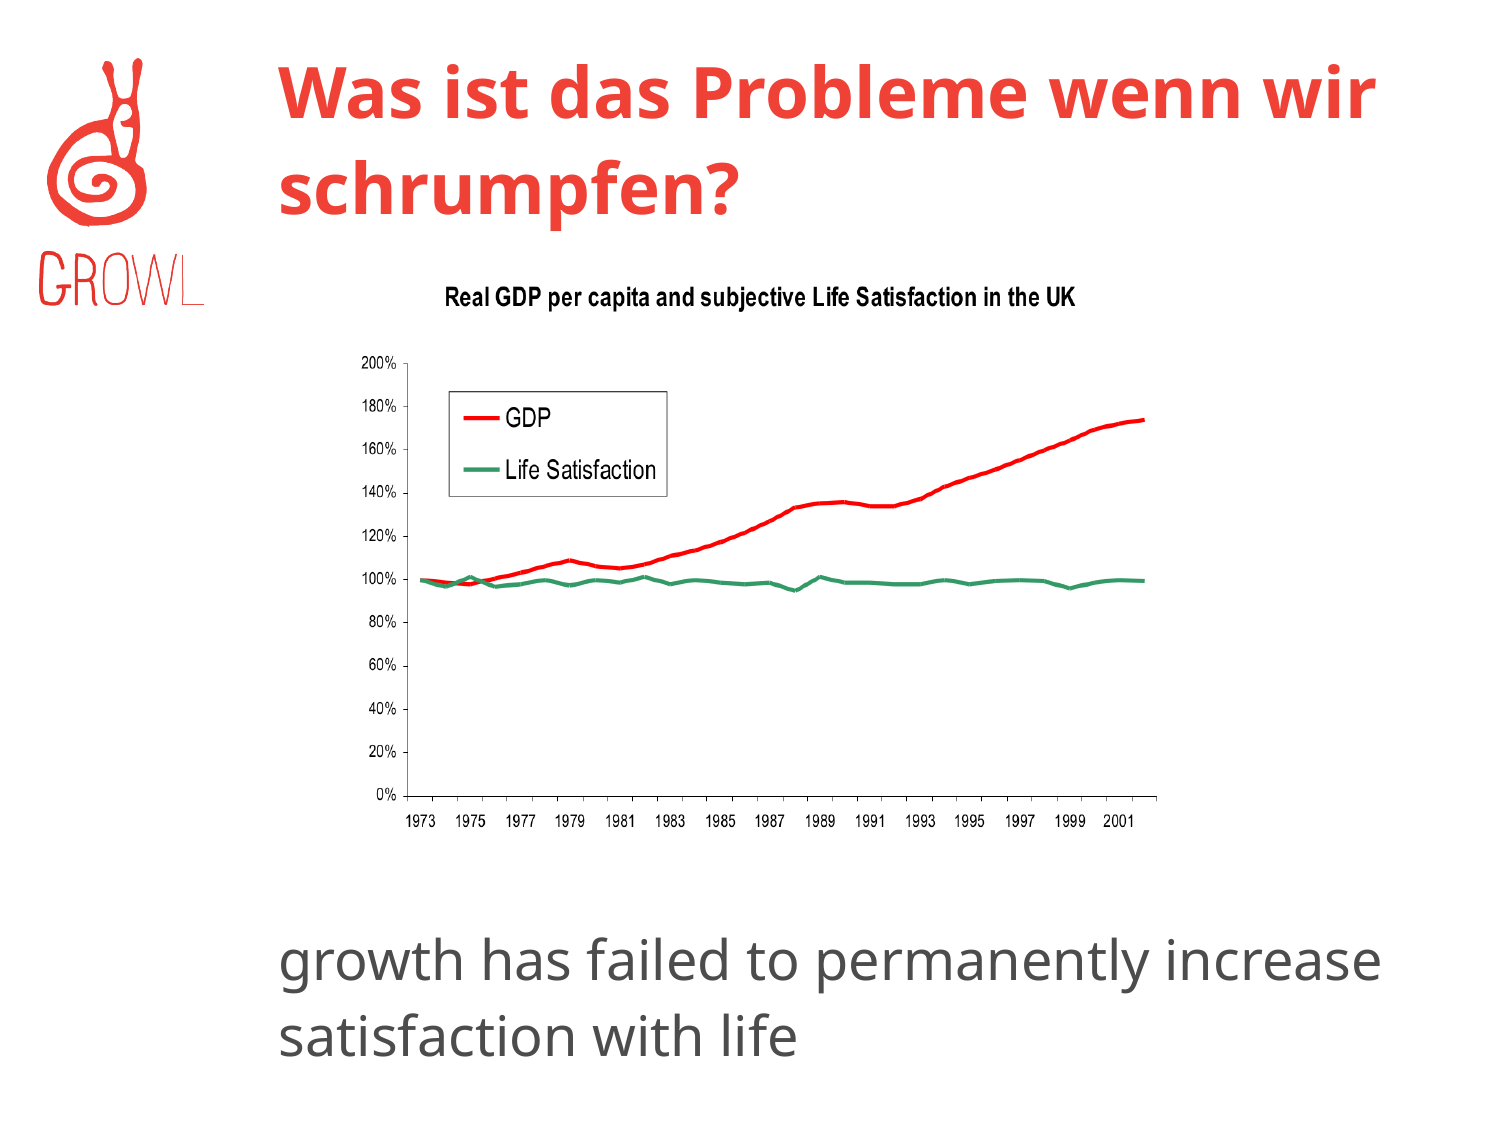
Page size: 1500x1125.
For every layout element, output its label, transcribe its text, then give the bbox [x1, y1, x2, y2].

list growth has failed to permanently increase satisfaction with life [278, 921, 1395, 1075]
picture [286, 263, 1214, 863]
title Was ist das Probleme wenn wir schrumpfen? [278, 44, 1425, 233]
picture [39, 58, 204, 306]
